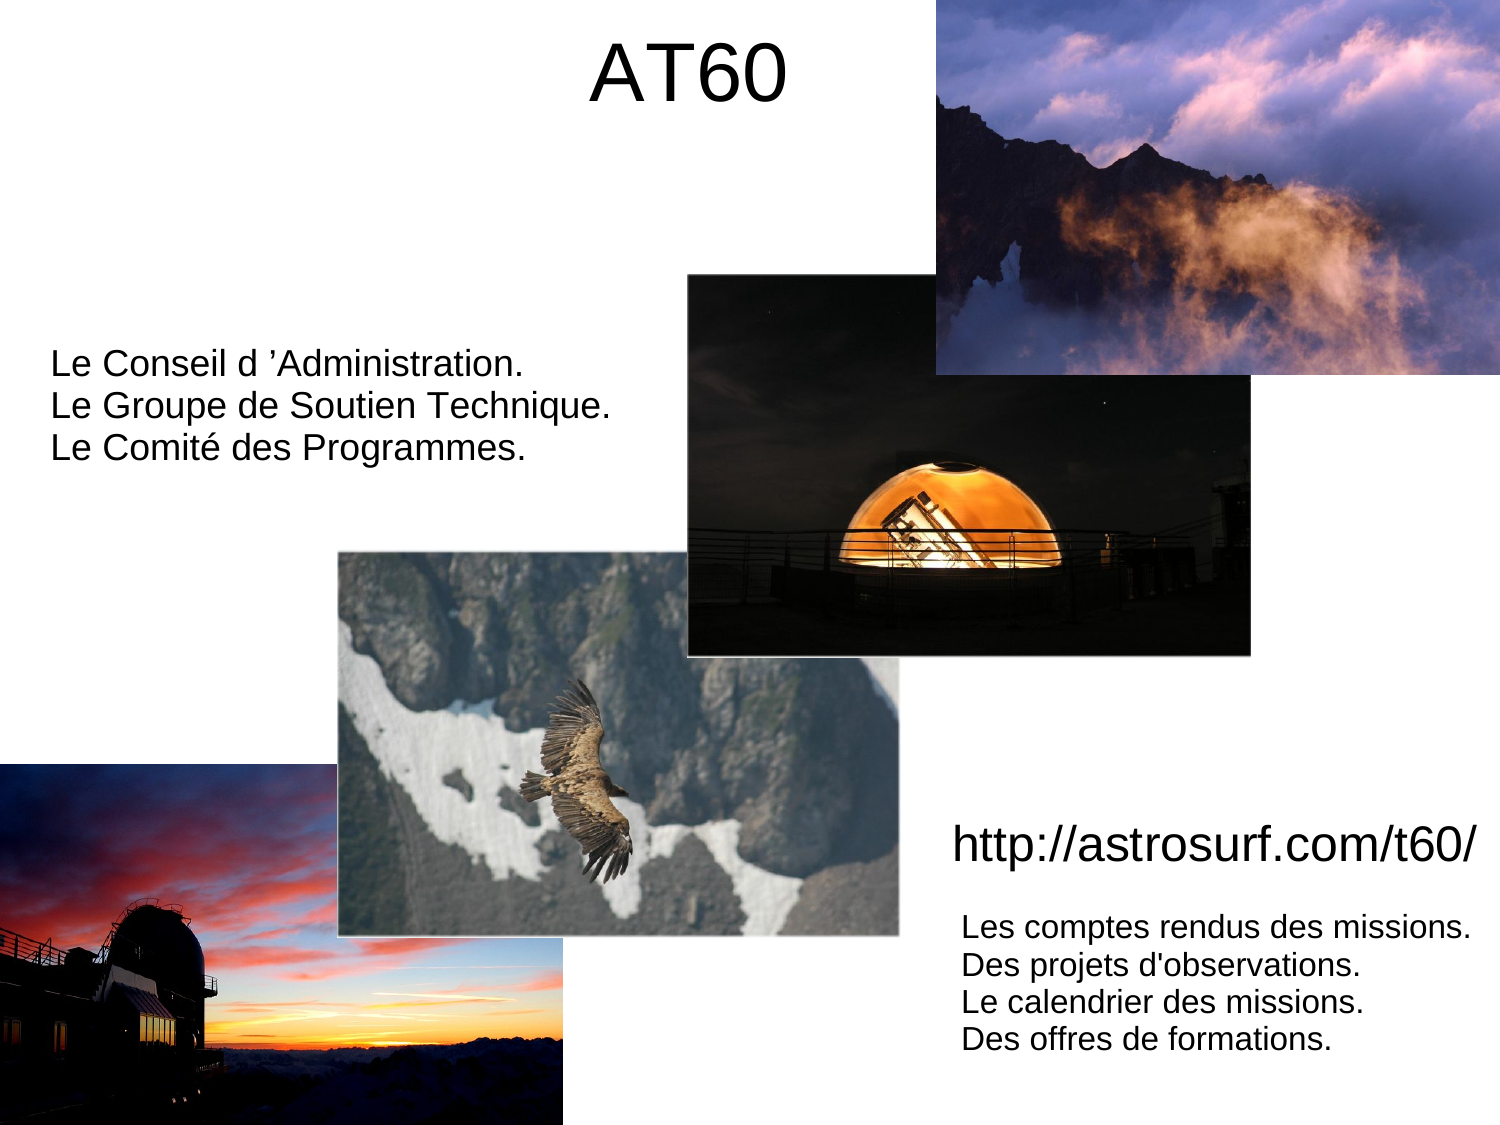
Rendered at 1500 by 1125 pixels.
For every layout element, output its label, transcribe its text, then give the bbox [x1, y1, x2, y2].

text_box Le Conseil d ’Administration. Le Groupe de Soutien Technique. Le Comité des Programmes. [24, 337, 627, 477]
picture [0, 0, 1500, 1125]
text_box http://astrosurf.com/t60/ Les comptes rendus des missions. Des projets d'observations. Le calendrier des missions. Des offres de formations. [937, 812, 1494, 1065]
text_box AT60 [575, 24, 804, 127]
